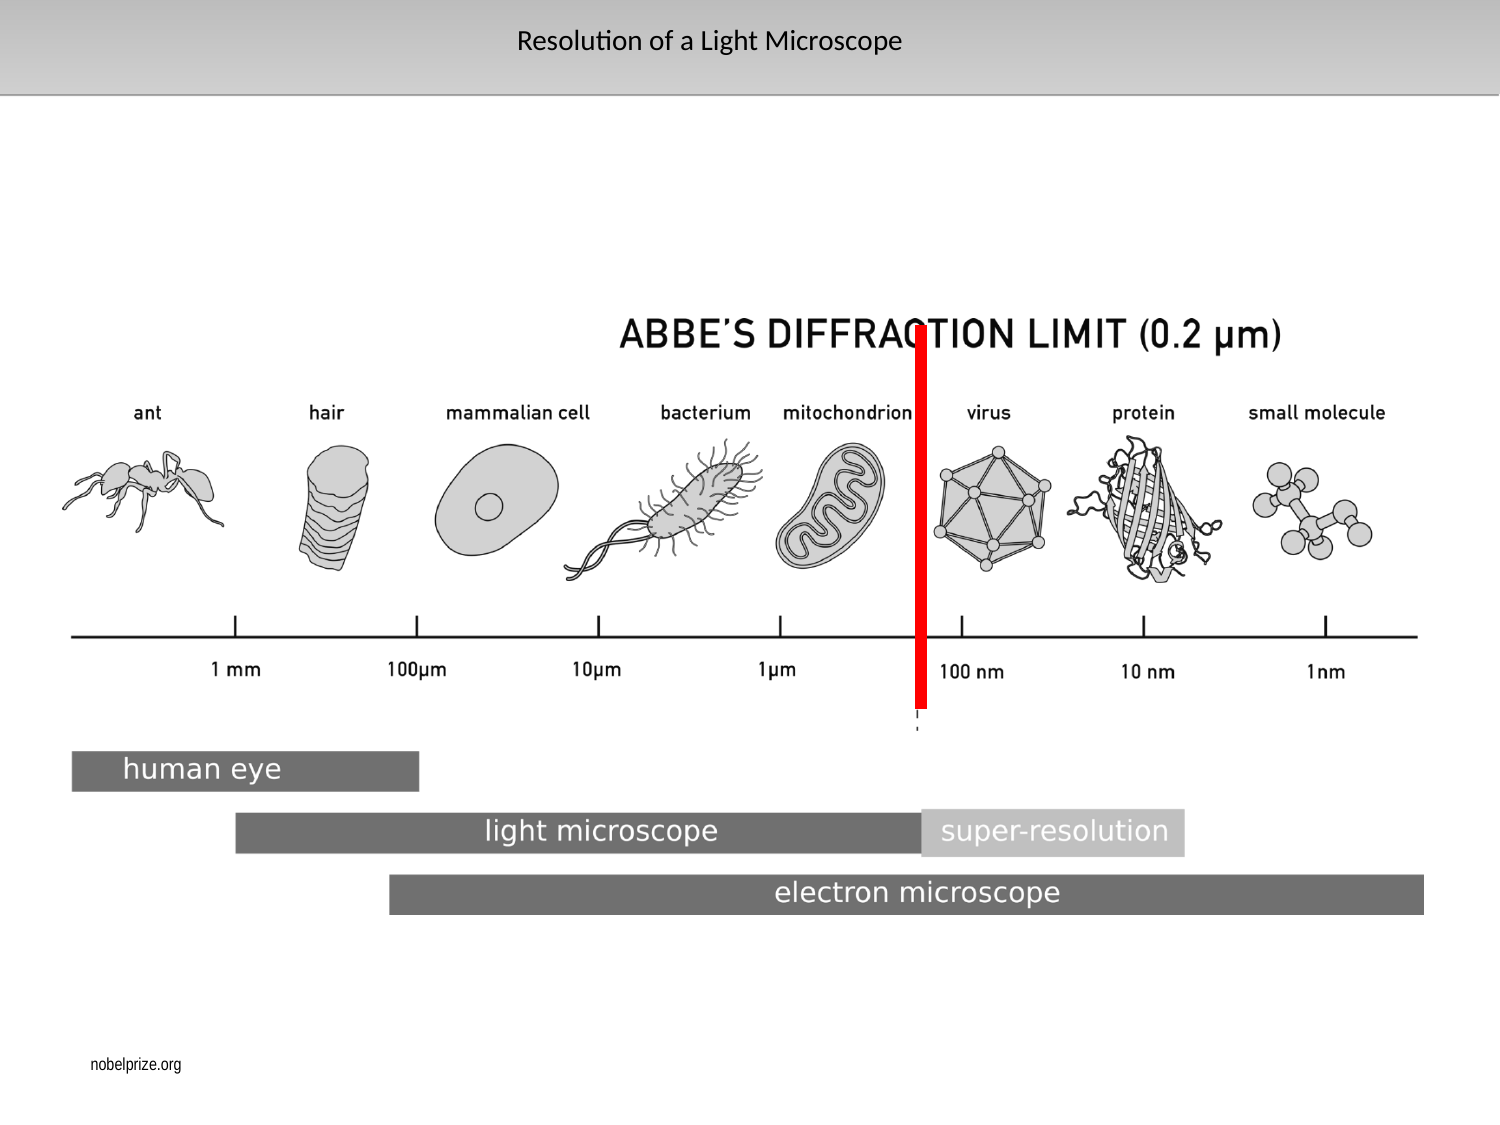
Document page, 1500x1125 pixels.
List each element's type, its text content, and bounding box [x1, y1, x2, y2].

picture [62, 318, 1424, 915]
text_box nobelprize.org [87, 1050, 198, 1078]
title Resolution of a Light Microscope [75, 0, 1346, 90]
